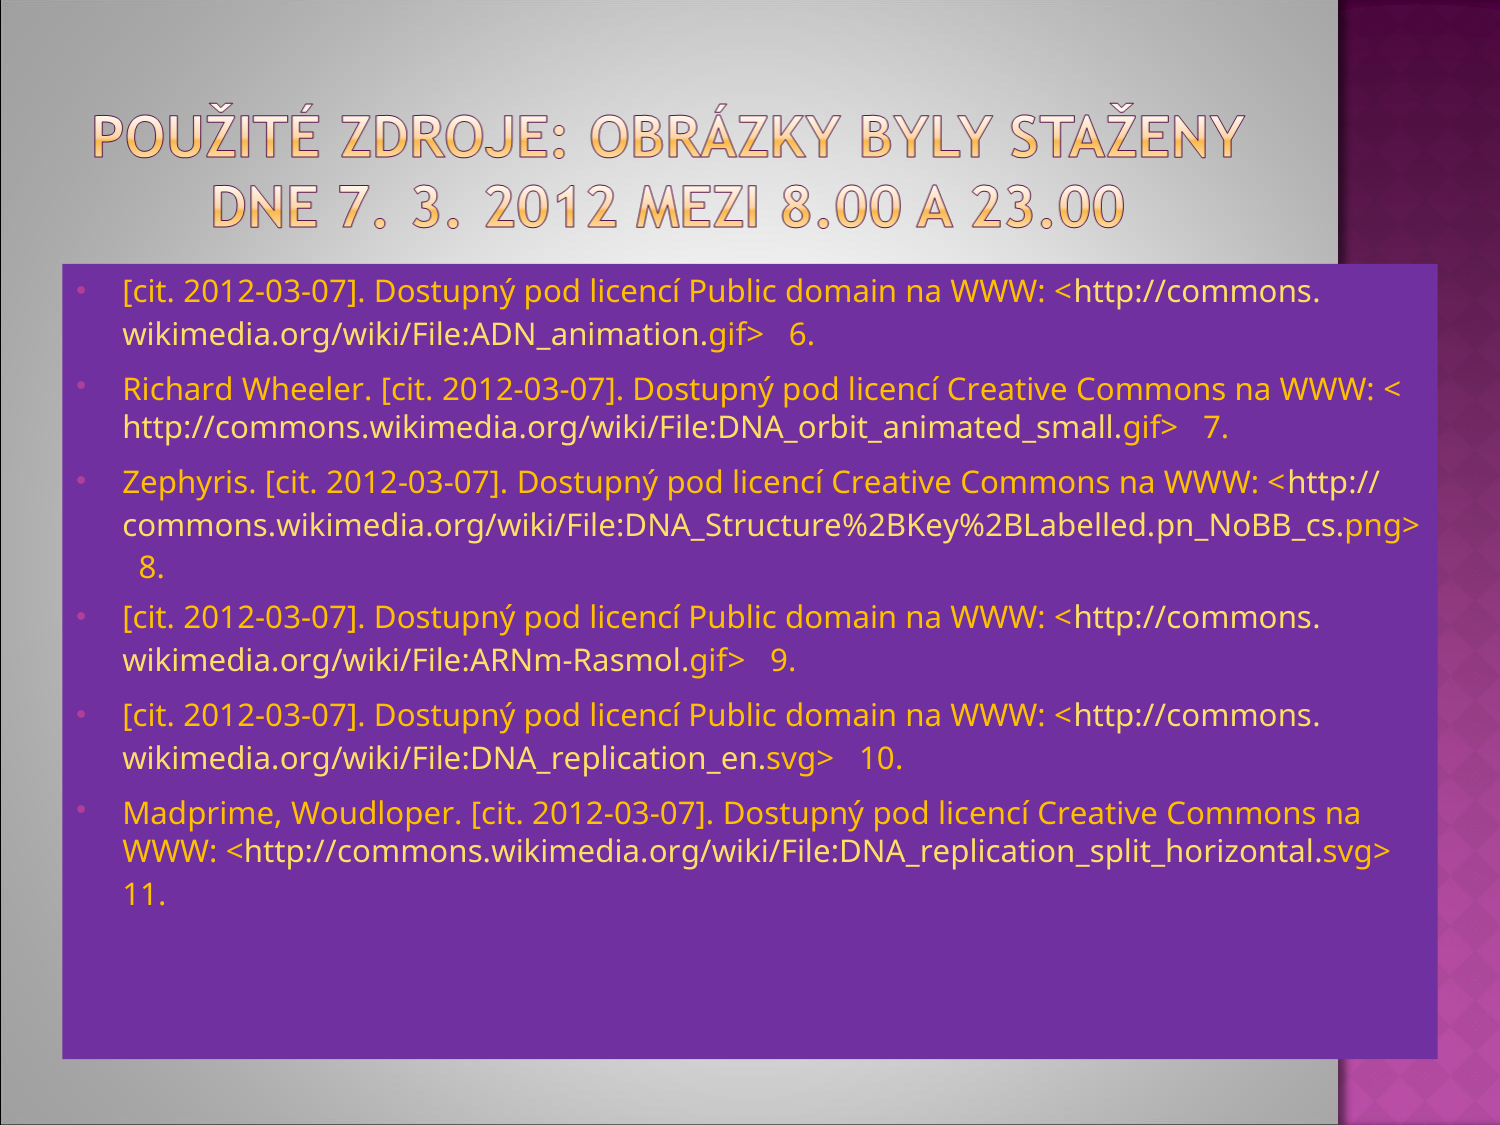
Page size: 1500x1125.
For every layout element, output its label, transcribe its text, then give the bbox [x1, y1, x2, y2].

list [cit. 2012-03-07]. Dostupný pod licencí Public domain na WWW: <http://commons.wikimedia.org/wiki/File:ADN_animation.gif> 6. Richard Wheeler. [cit. 2012-03-07]. Dostupný pod licencí Creative Commons na WWW: <http://commons.wikimedia.org/wiki/File:DNA_orbit_animated_small.gif> 7. Zephyris. [cit. 2012-03-07]. Dostupný pod licencí Creative Commons na WWW: <http://commons.wikimedia.org/wiki/File:DNA_Structure%2BKey%2BLabelled.pn_NoBB_cs.png> 8. [cit. 2012-03-07]. Dostupný pod licencí Public domain na WWW: <http://commons.wikimedia.org/wiki/File:ARNm-Rasmol.gif> 9. [cit. 2012-03-07]. Dostupný pod licencí Public domain na WWW: <http://commons.wikimedia.org/wiki/File:DNA_replication_en.svg> 10. Madprime, Woudloper. [cit. 2012-03-07]. Dostupný pod licencí Creative Commons na WWW: <http://commons.wikimedia.org/wiki/File:DNA_replication_split_horizontal.svg> 11. [62, 263, 1438, 1060]
picture [0, 0, 1500, 1125]
text_box [55, 52, 1300, 241]
